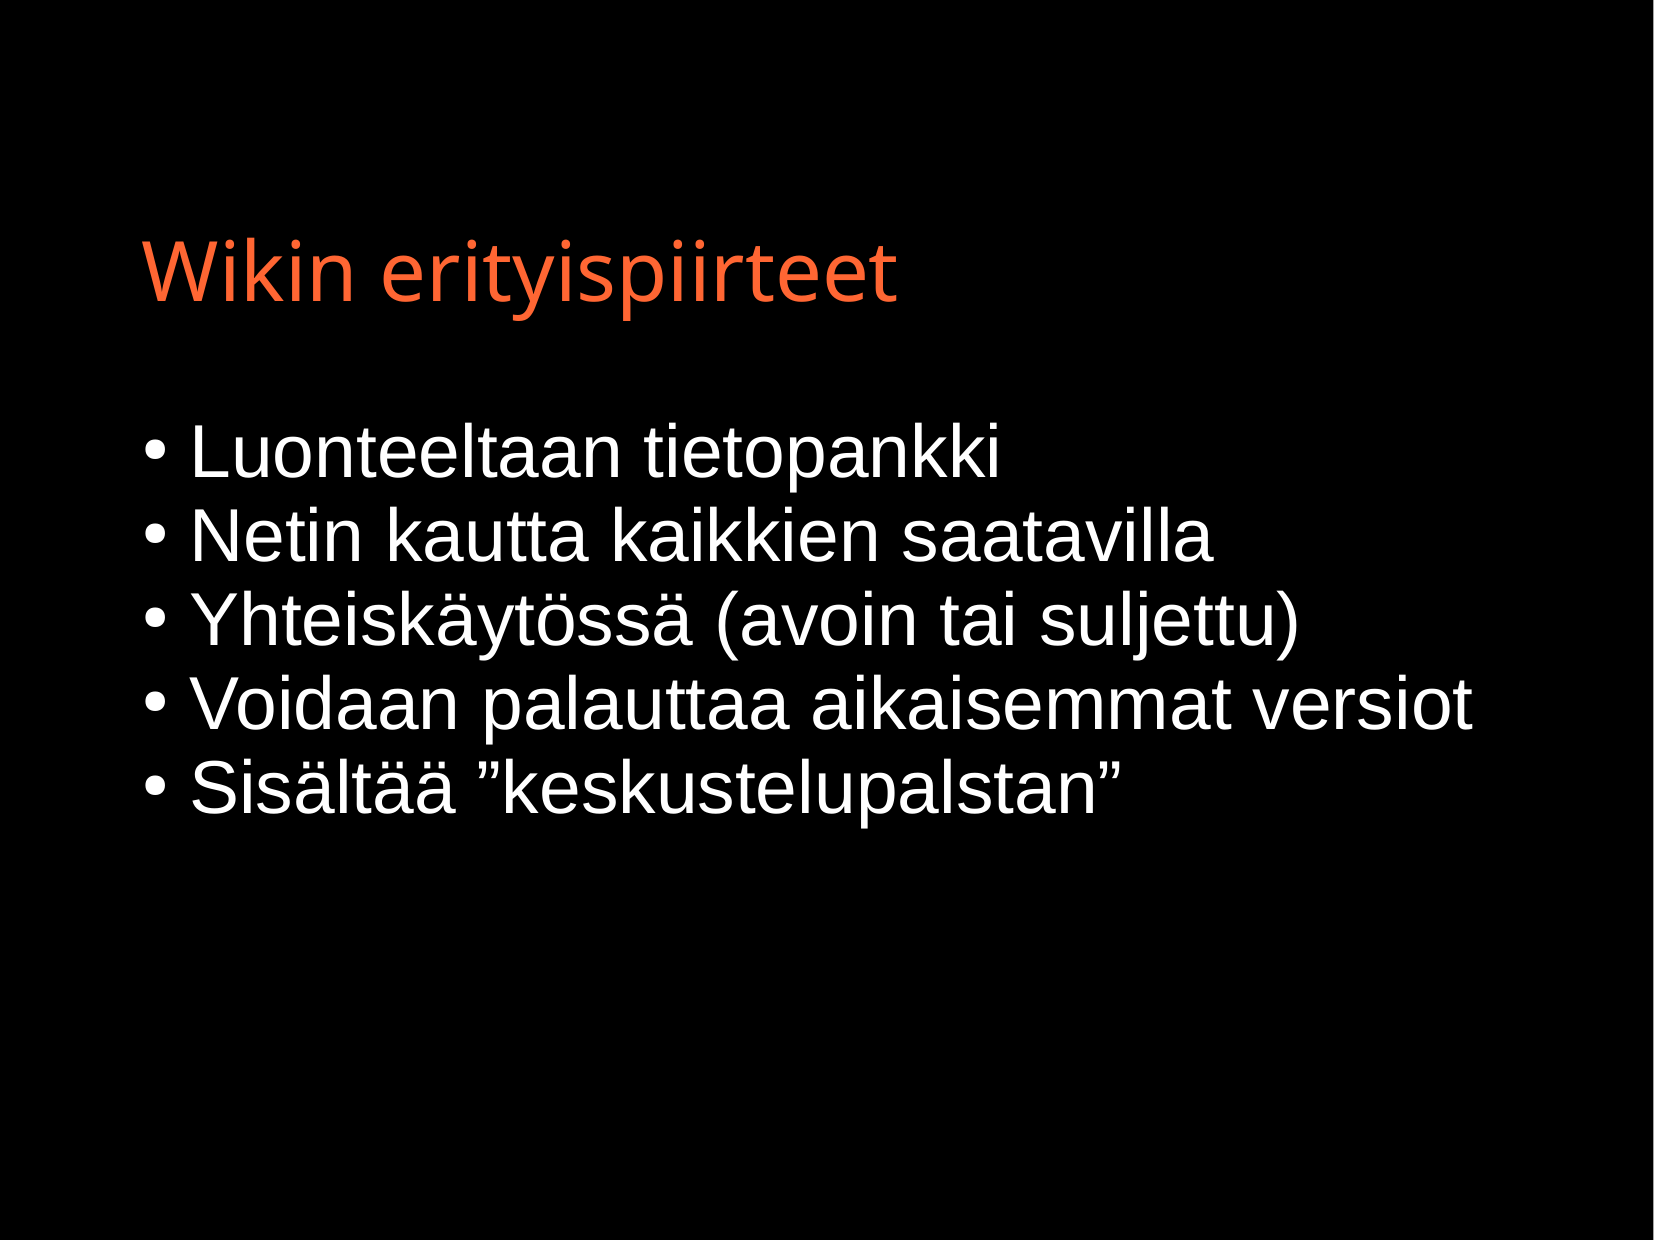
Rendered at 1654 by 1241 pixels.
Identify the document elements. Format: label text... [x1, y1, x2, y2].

text_box Wikin erityispiirteet Luonteeltaan tietopankki Netin kautta kaikkien saatavilla Yhteiskäytössä (avoin tai suljettu) Voidaan palauttaa aikaisemmat versiot Sisältää ”keskustelupalstan” [141, 33, 1630, 1093]
